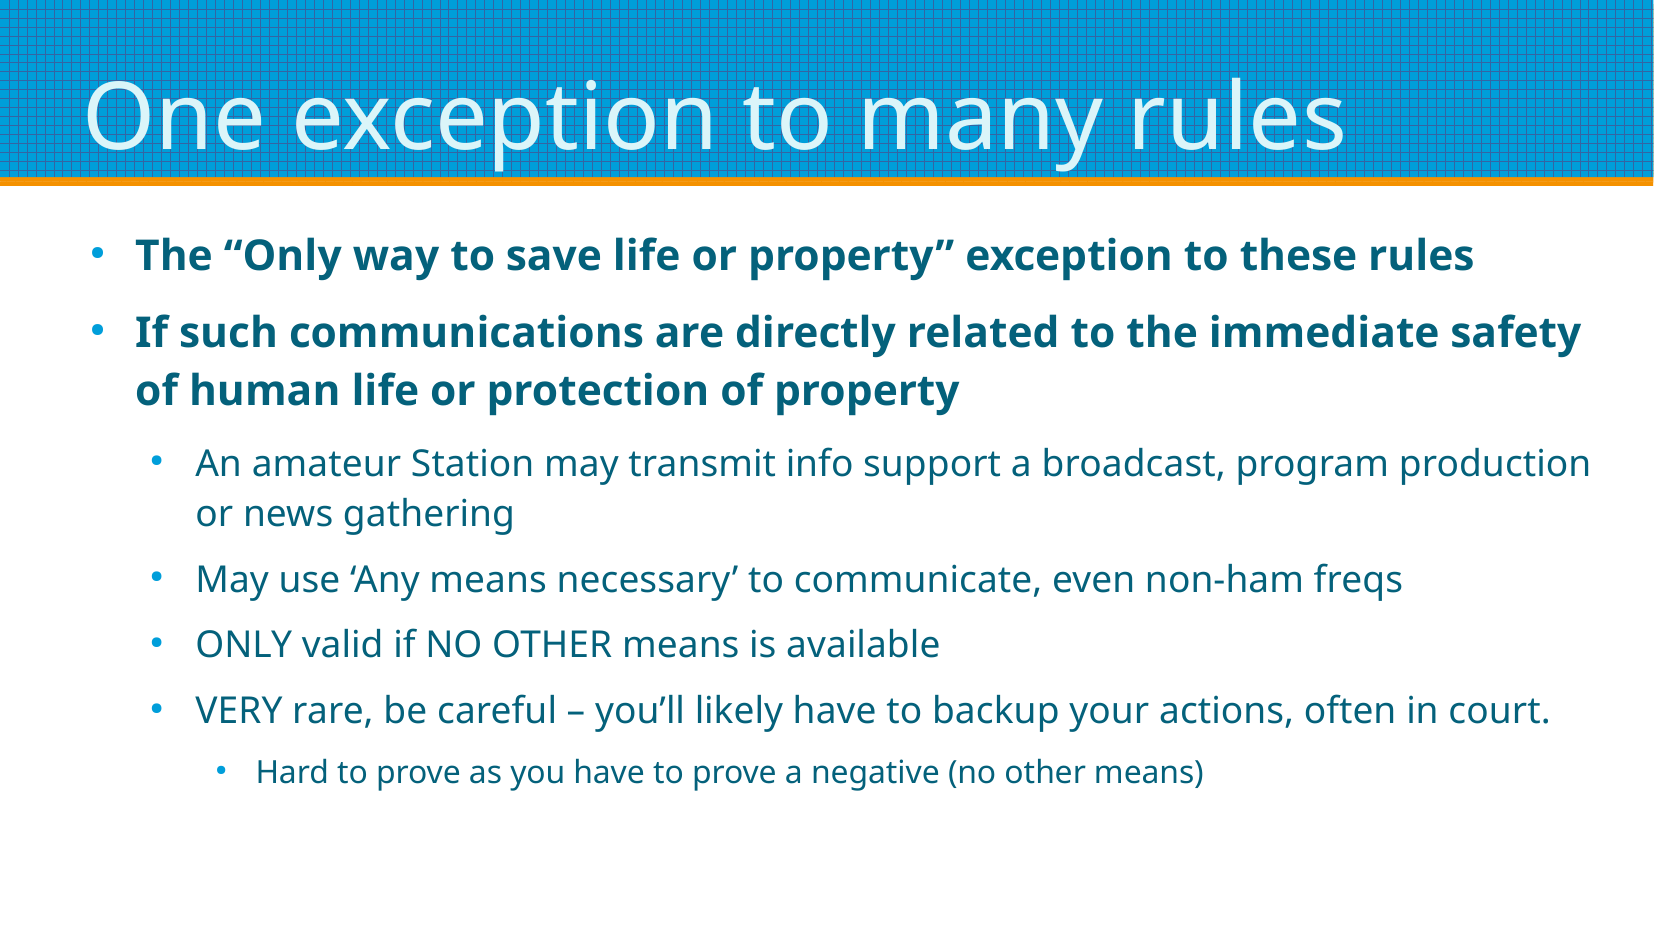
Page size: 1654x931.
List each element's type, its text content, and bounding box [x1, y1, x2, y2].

title One exception to many rules [82, 14, 1571, 178]
list The “Only way to save life or property” exception to these rules If such communications are directly related to the immediate safety of human life or protection of property An amateur Station may transmit info support a broadcast, program production or news gathering May use ‘Any means necessary’ to communicate, even non-ham freqs ONLY valid if NO OTHER means is available VERY rare, be careful – you’ll likely have to backup your actions, often in court. Hard to prove as you have to prove a negative (no other means) [75, 225, 1609, 801]
